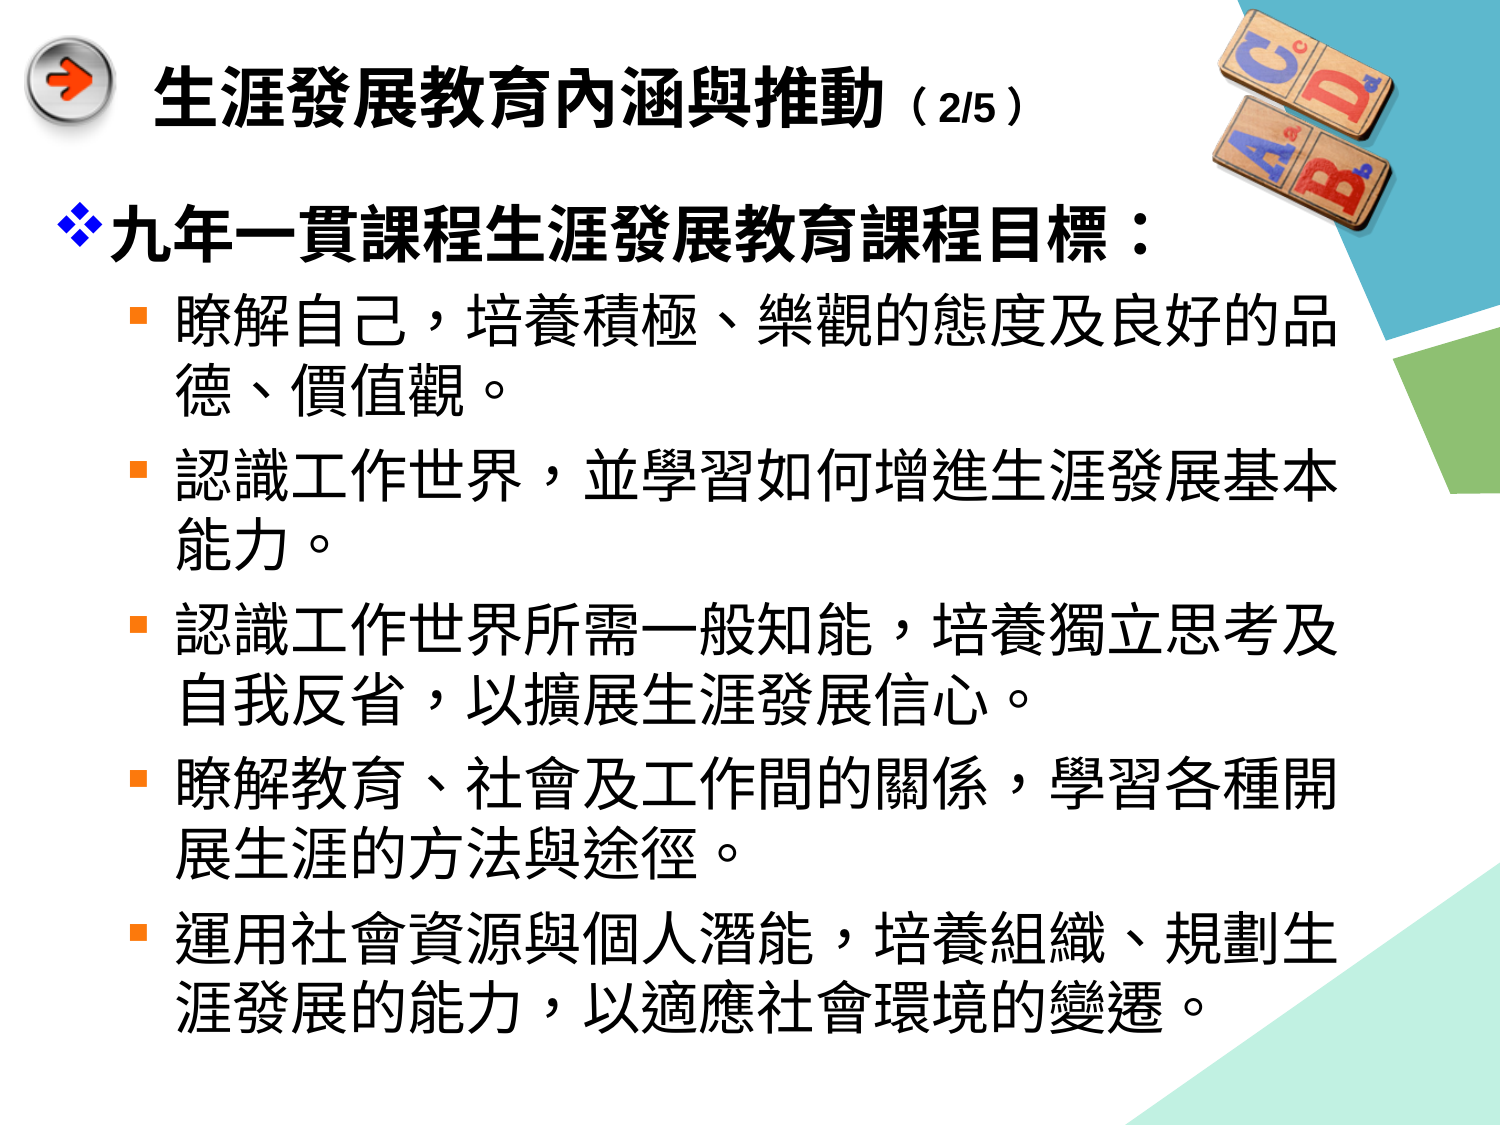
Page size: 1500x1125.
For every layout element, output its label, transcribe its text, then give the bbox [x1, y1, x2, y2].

picture [1212, 8, 1399, 238]
list 九年一貫課程生涯發展教育課程目標： 瞭解自己，培養積極、樂觀的態度及良好的品德、價值觀。 認識工作世界，並學習如何增進生涯發展基本能力。 認識工作世界所需一般知能，培養獨立思考及自我反省，以擴展生涯發展信心。 瞭解教育、社會及工作間的關係，學習各種開展生涯的方法與途徑。 運用社會資源與個人潛能，培養組織、規劃生涯發展的能力，以適應社會環境的變遷。 [37, 187, 1388, 1050]
picture [24, 35, 118, 150]
title 生涯發展教育內涵與推動（2/5） [137, 49, 1163, 143]
